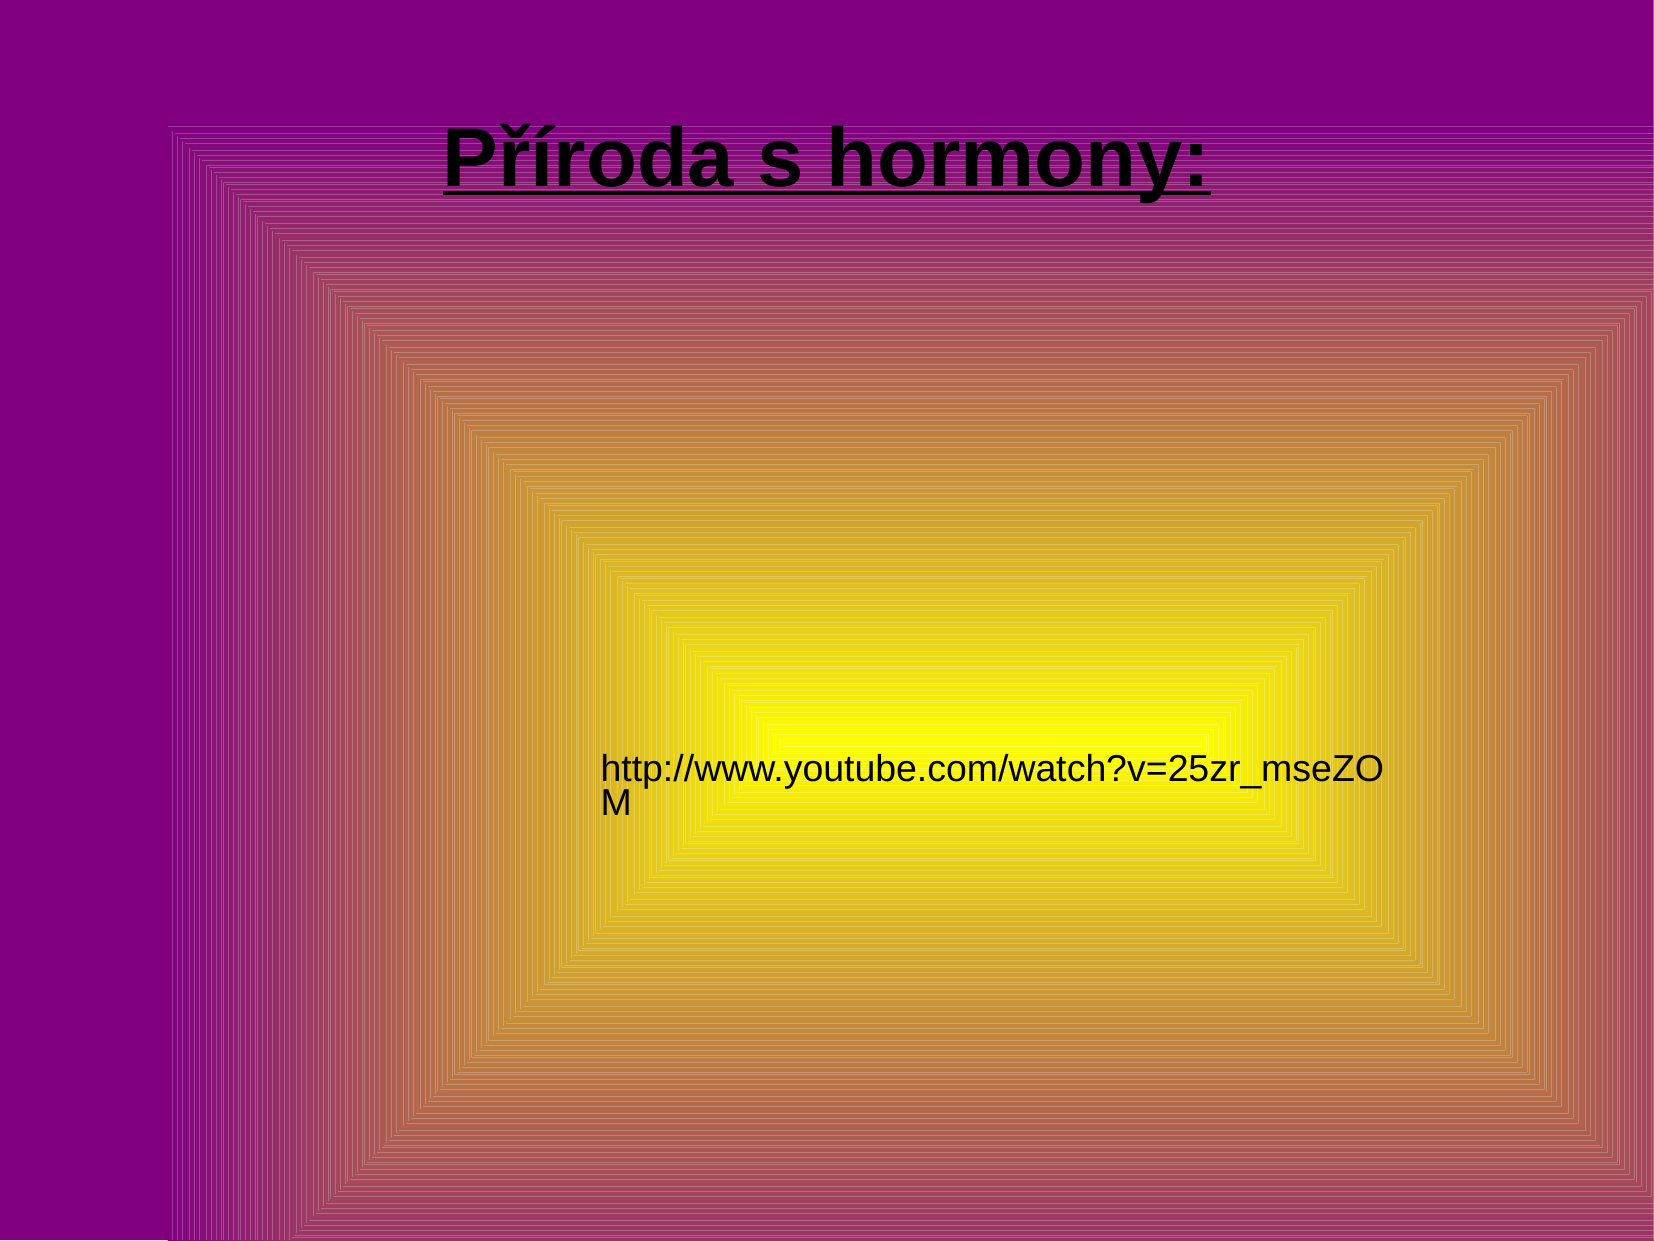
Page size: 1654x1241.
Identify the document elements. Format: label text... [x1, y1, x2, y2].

title Příroda s hormony: [82, 49, 1571, 257]
text_box http://www.youtube.com/watch?v=25zr_mseZOM [585, 740, 1428, 840]
